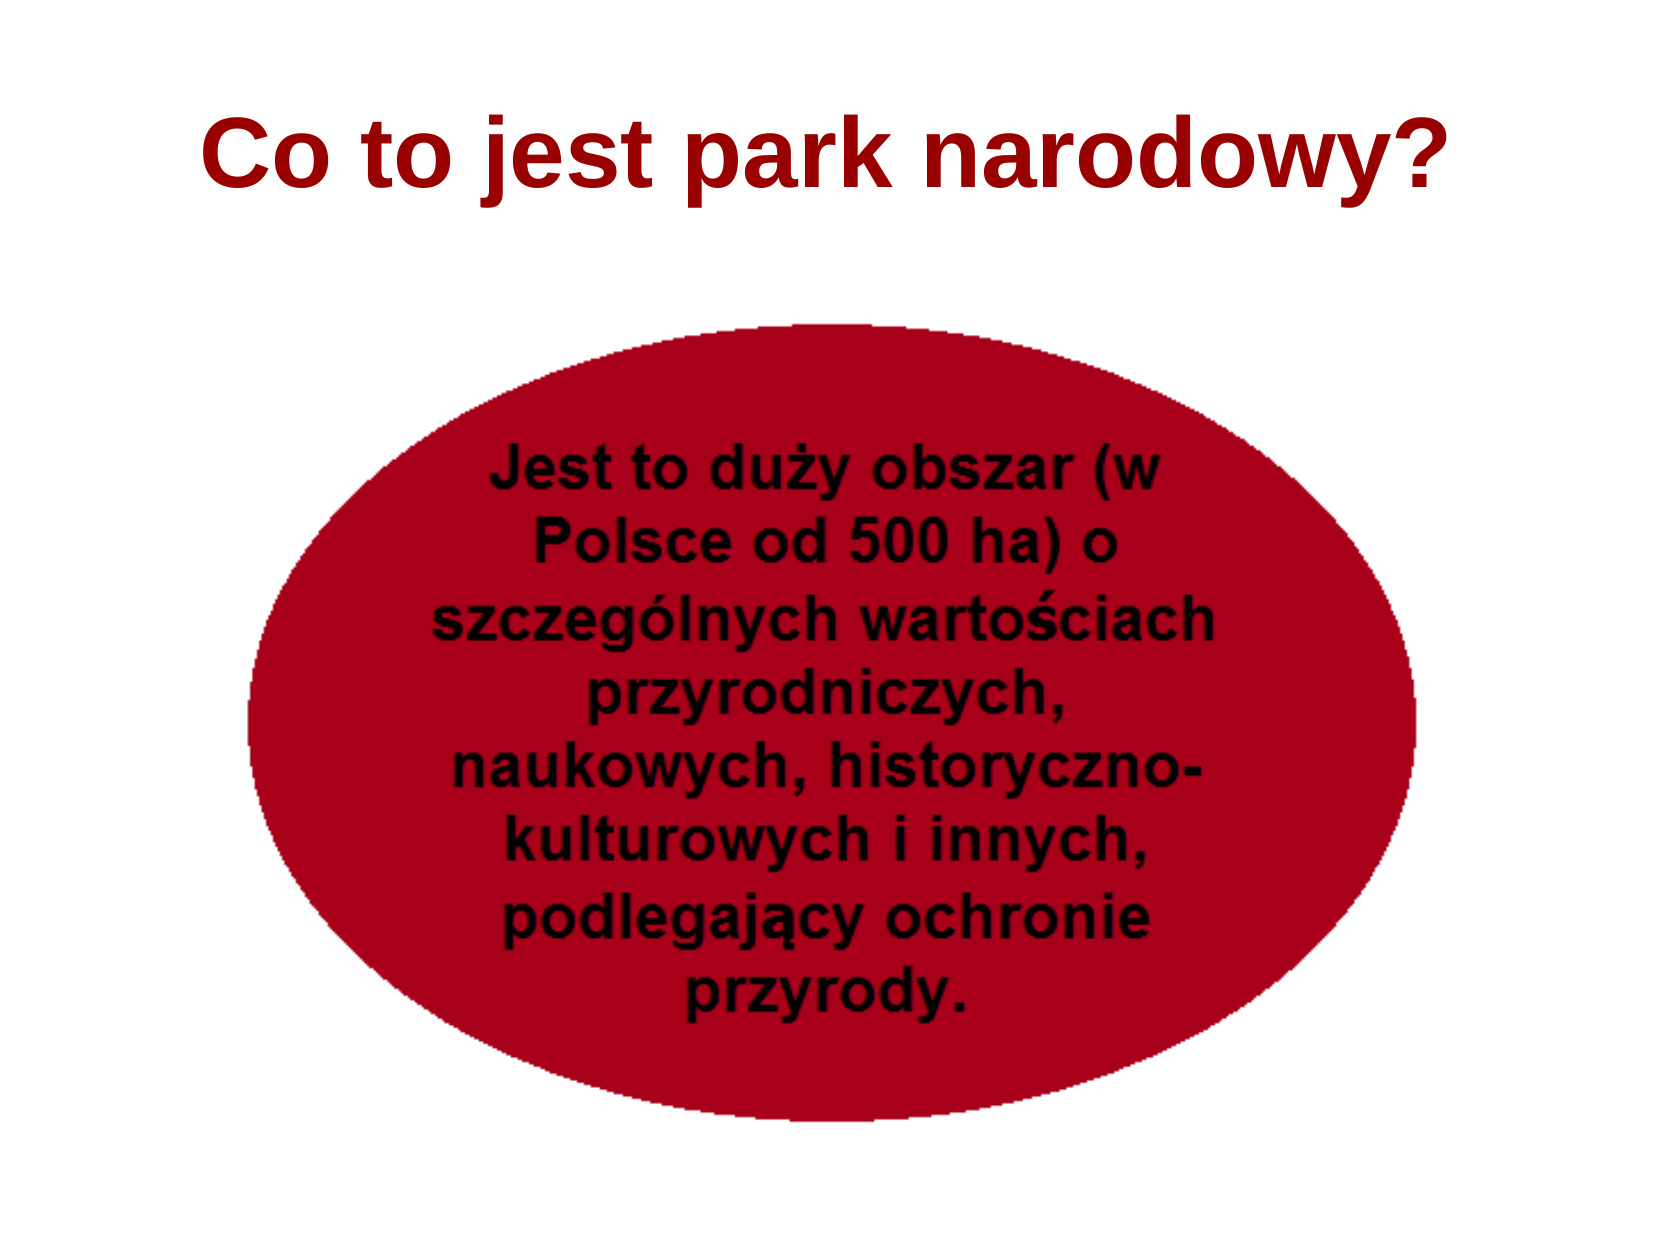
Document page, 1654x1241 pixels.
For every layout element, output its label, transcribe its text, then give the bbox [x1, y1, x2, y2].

picture [141, 224, 1570, 1198]
title Co to jest park narodowy? [82, 49, 1571, 257]
